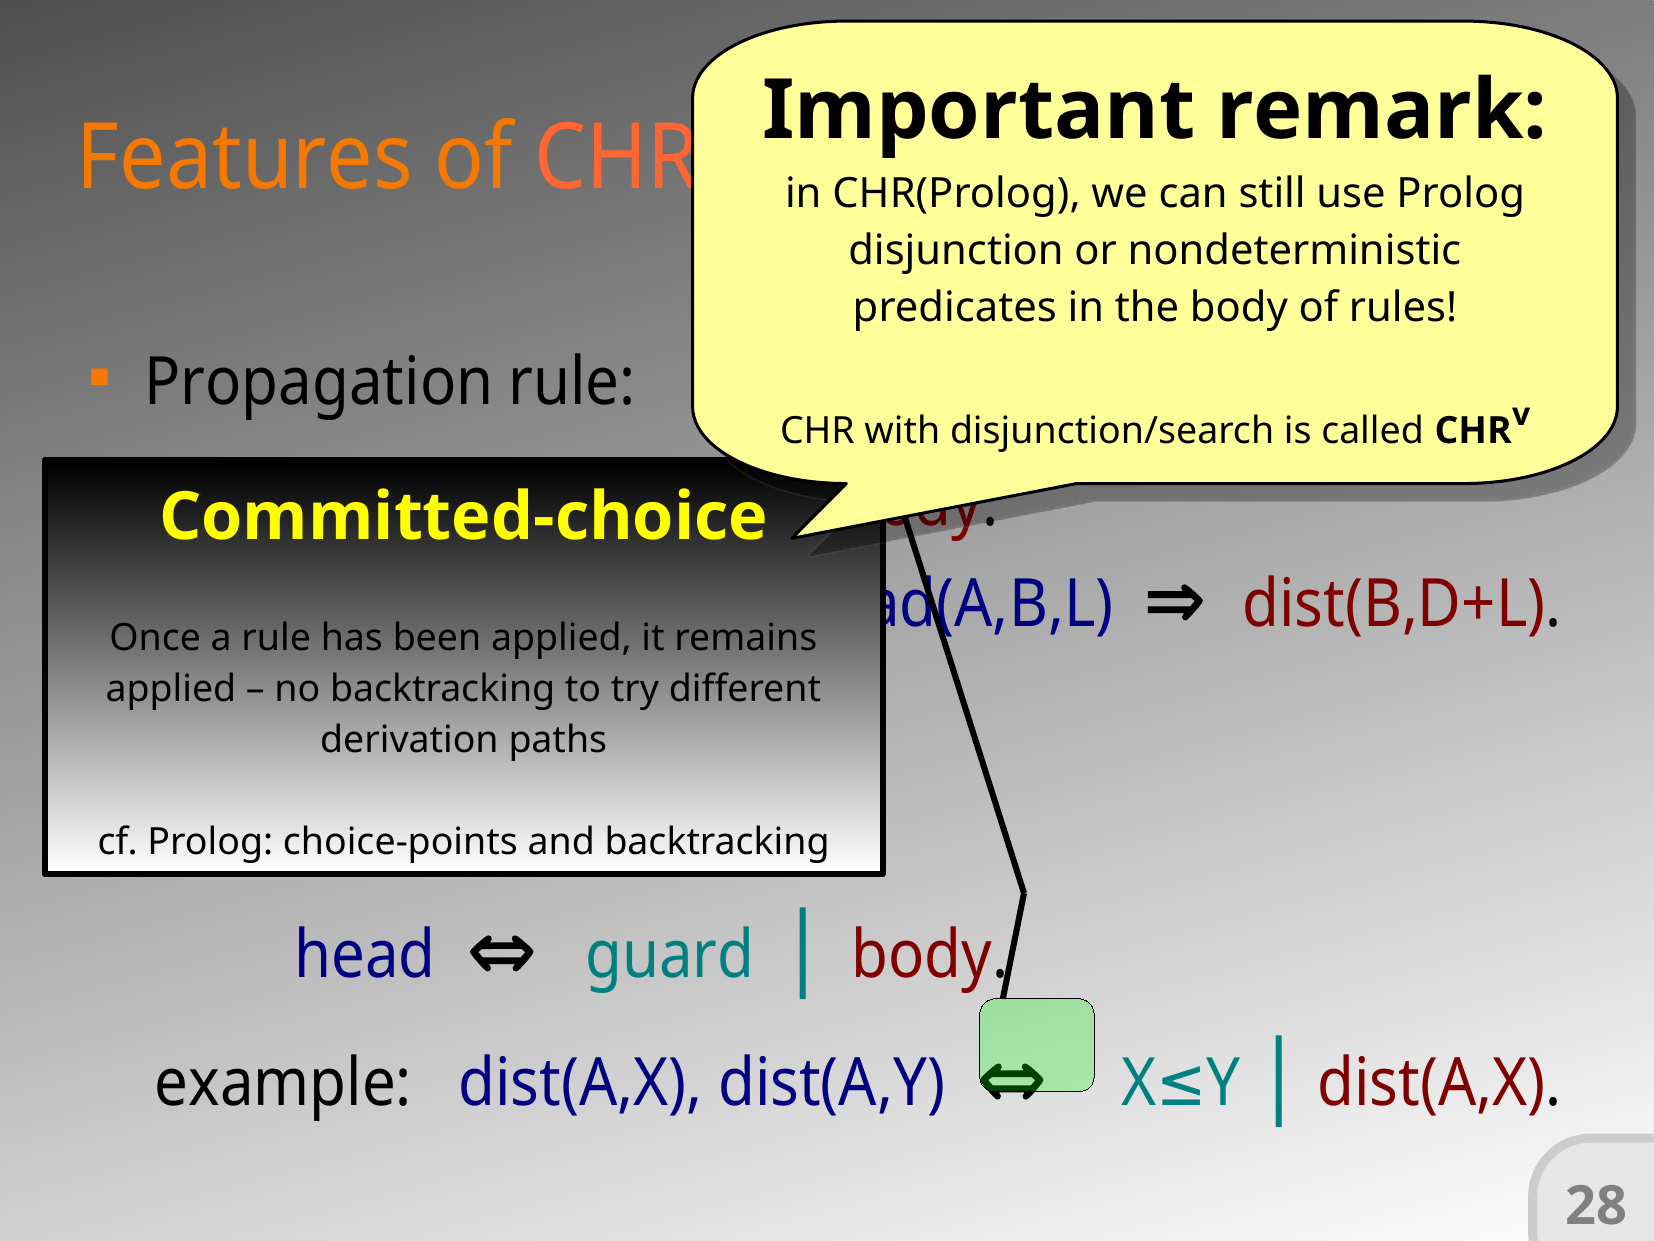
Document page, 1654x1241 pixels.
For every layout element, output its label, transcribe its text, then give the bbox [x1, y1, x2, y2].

text_box [979, 998, 1095, 1092]
text_box Important remark: in CHR(Prolog), we can still use Prolog disjunction or nondeterministic predicates in the body of rules! CHR with disjunction/search is called CHRv [692, 21, 1618, 539]
text_box Committed-choice Once a rule has been applied, it remains applied – no backtracking to try different derivation paths cf. Prolog: choice-points and backtracking [45, 460, 883, 874]
list Propagation rule: head  guard | body. example: dist(A,D), road(A,B,L)  dist(B,D+L). Simplification rule: head  guard | body. example: dist(A,X), dist(A,Y)  X≤Y | dist(A,X). [73, 467, 1562, 1176]
list Propagation rule: head  guard | body. example: dist(A,D), road(A,B,L)  dist(B,D+L). Simplification rule: head  guard | body. example: dist(A,X), dist(A,Y)  X≤Y | dist(A,X). [73, 333, 733, 460]
title Features of CHR [76, 80, 696, 226]
